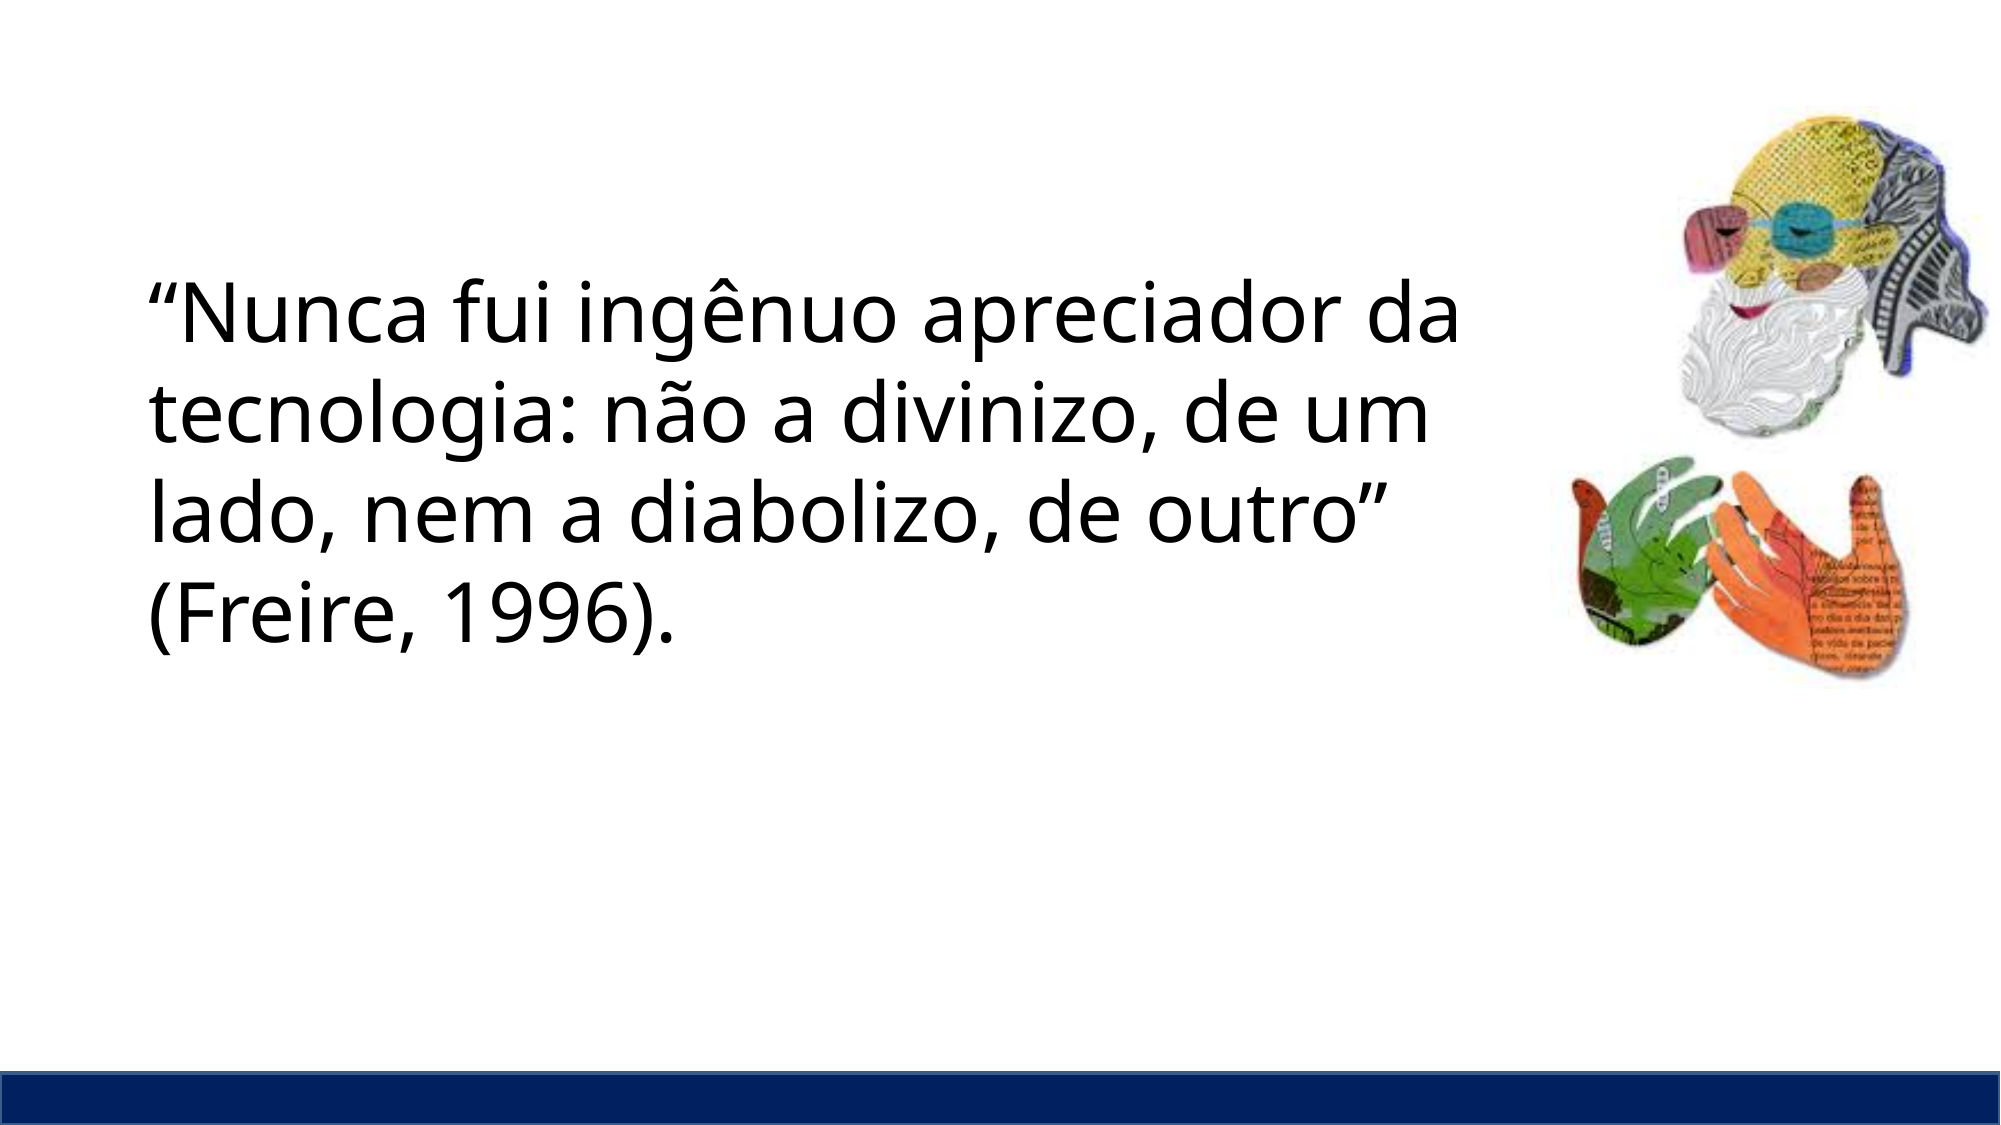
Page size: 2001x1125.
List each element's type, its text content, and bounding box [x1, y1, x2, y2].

picture [1550, 106, 2000, 689]
text_box “Nunca fui ingênuo apreciador da tecnologia: não a divinizo, de um lado, nem a diabolizo, de outro” (Freire, 1996). [133, 251, 1520, 671]
text_box [0, 1073, 2000, 1125]
